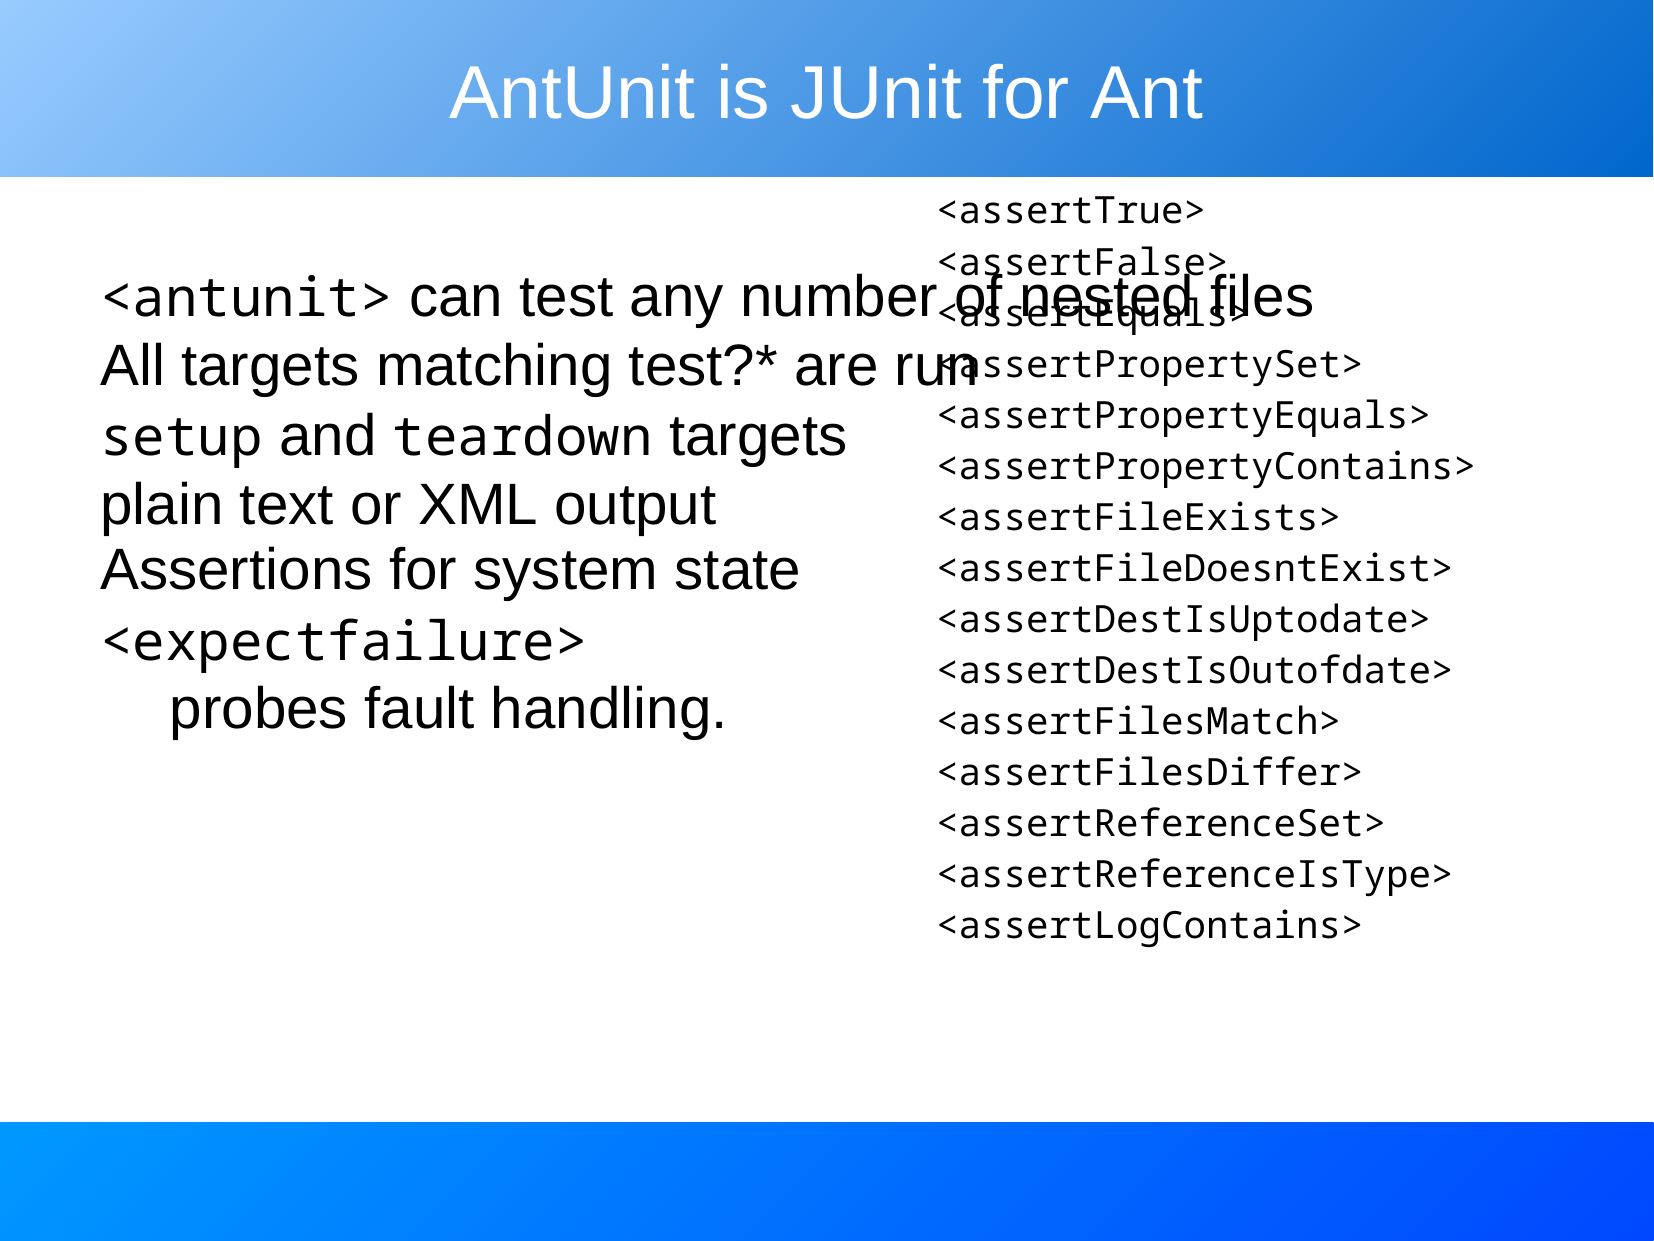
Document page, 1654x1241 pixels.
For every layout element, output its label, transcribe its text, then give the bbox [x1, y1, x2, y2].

title AntUnit is JUnit for Ant [82, 22, 1571, 163]
text_box <assertTrue> <assertFalse> <assertEquals> <assertPropertySet> <assertPropertyEquals> <assertPropertyContains> <assertFileExists> <assertFileDoesntExist> <assertDestIsUptodate> <assertDestIsOutofdate> <assertFilesMatch> <assertFilesDiffer> <assertReferenceSet> <assertReferenceIsType> <assertLogContains> [921, 278, 1491, 856]
list <antunit> can test any number of nested files All targets matching test?* are run setup and teardown targets plain text or XML output Assertions for system state <expectfailure> probes fault handling. [82, 258, 809, 1078]
